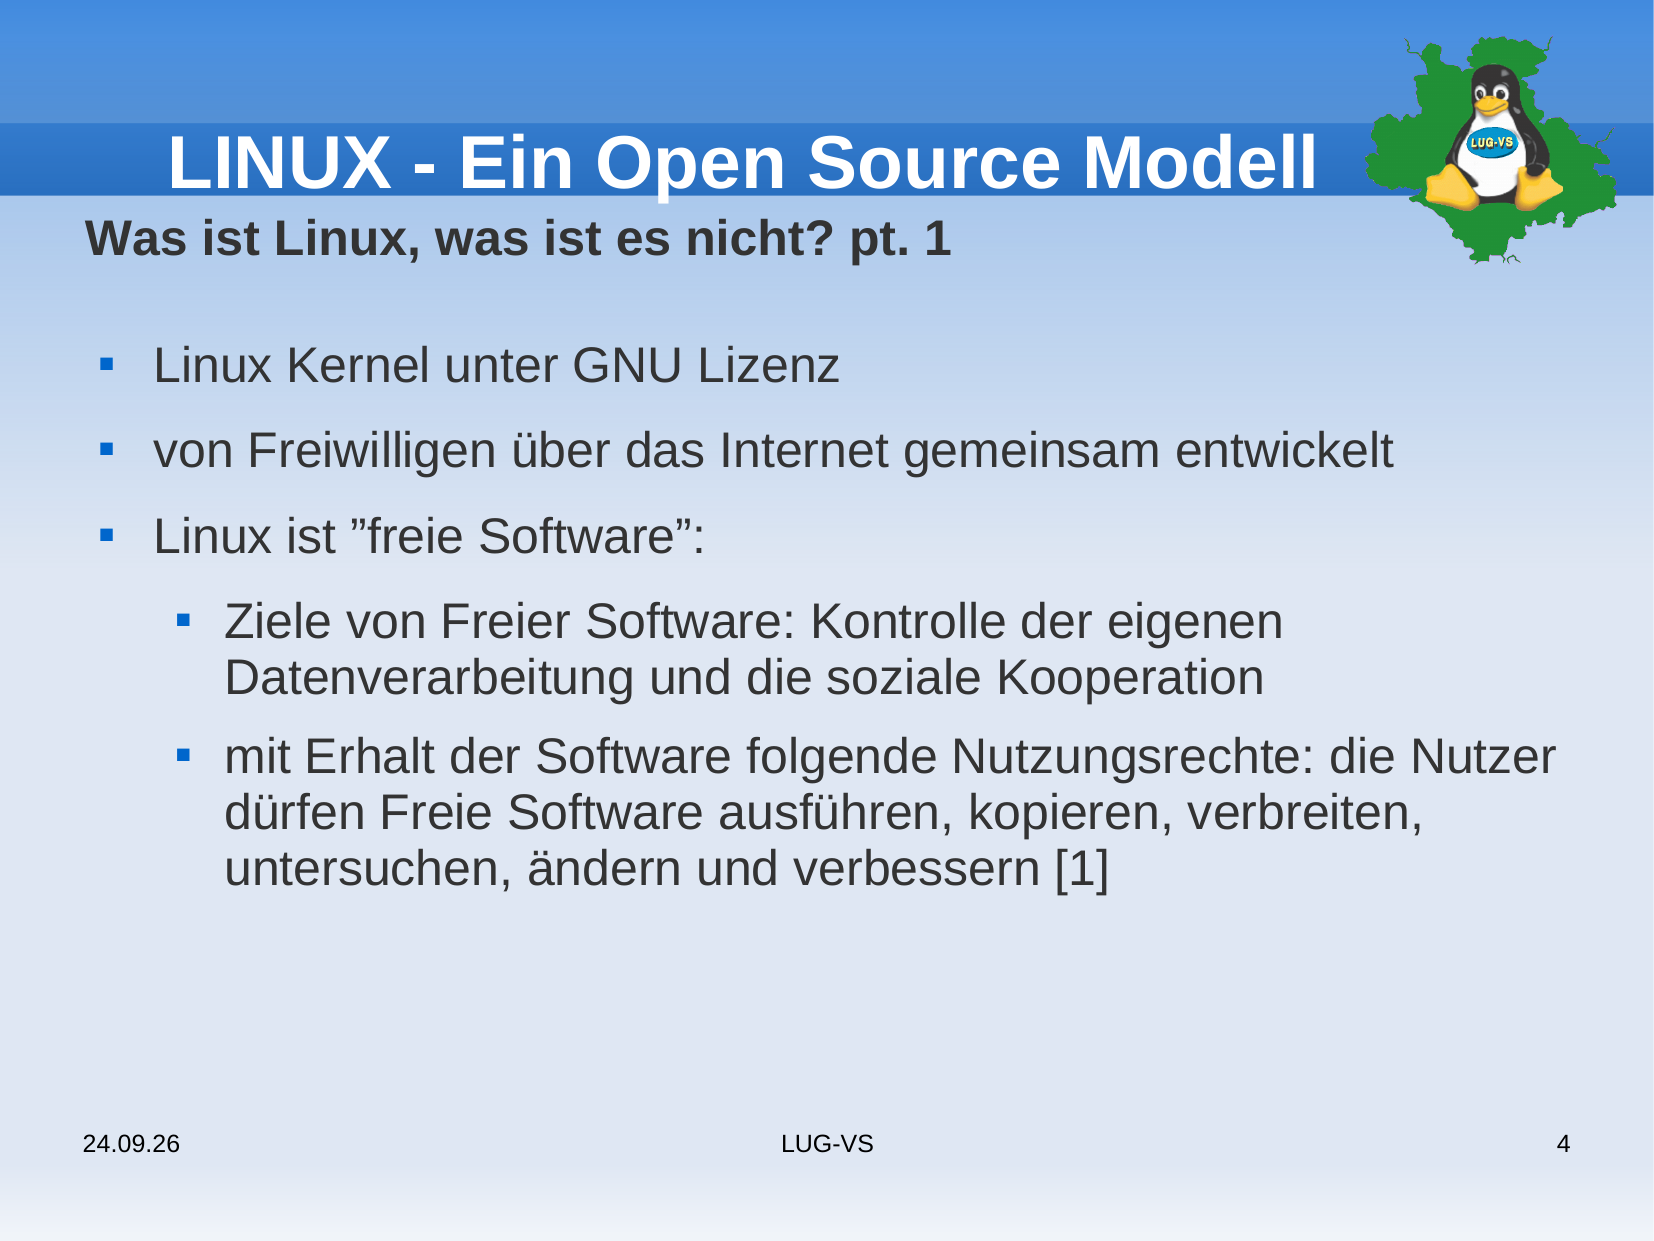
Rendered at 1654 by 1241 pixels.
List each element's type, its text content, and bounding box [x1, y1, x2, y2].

text_box Was ist Linux, was ist es nicht? pt. 1 [14, 209, 981, 266]
picture [0, 0, 1654, 1241]
title LINUX - Ein Open Source Modell [0, 59, 1489, 267]
list Linux Kernel unter GNU Lizenz von Freiwilligen über das Internet gemeinsam entwickelt Linux ist ”freie Software”: Ziele von Freier Software: Kontrolle der eigenen Datenverarbeitung und die soziale Kooperation mit Erhalt der Software folgende Nutzungsrechte: die Nutzer dürfen Freie Software ausführen, kopieren, verbreiten, untersuchen, ändern und verbessern [1] [82, 337, 1571, 1151]
